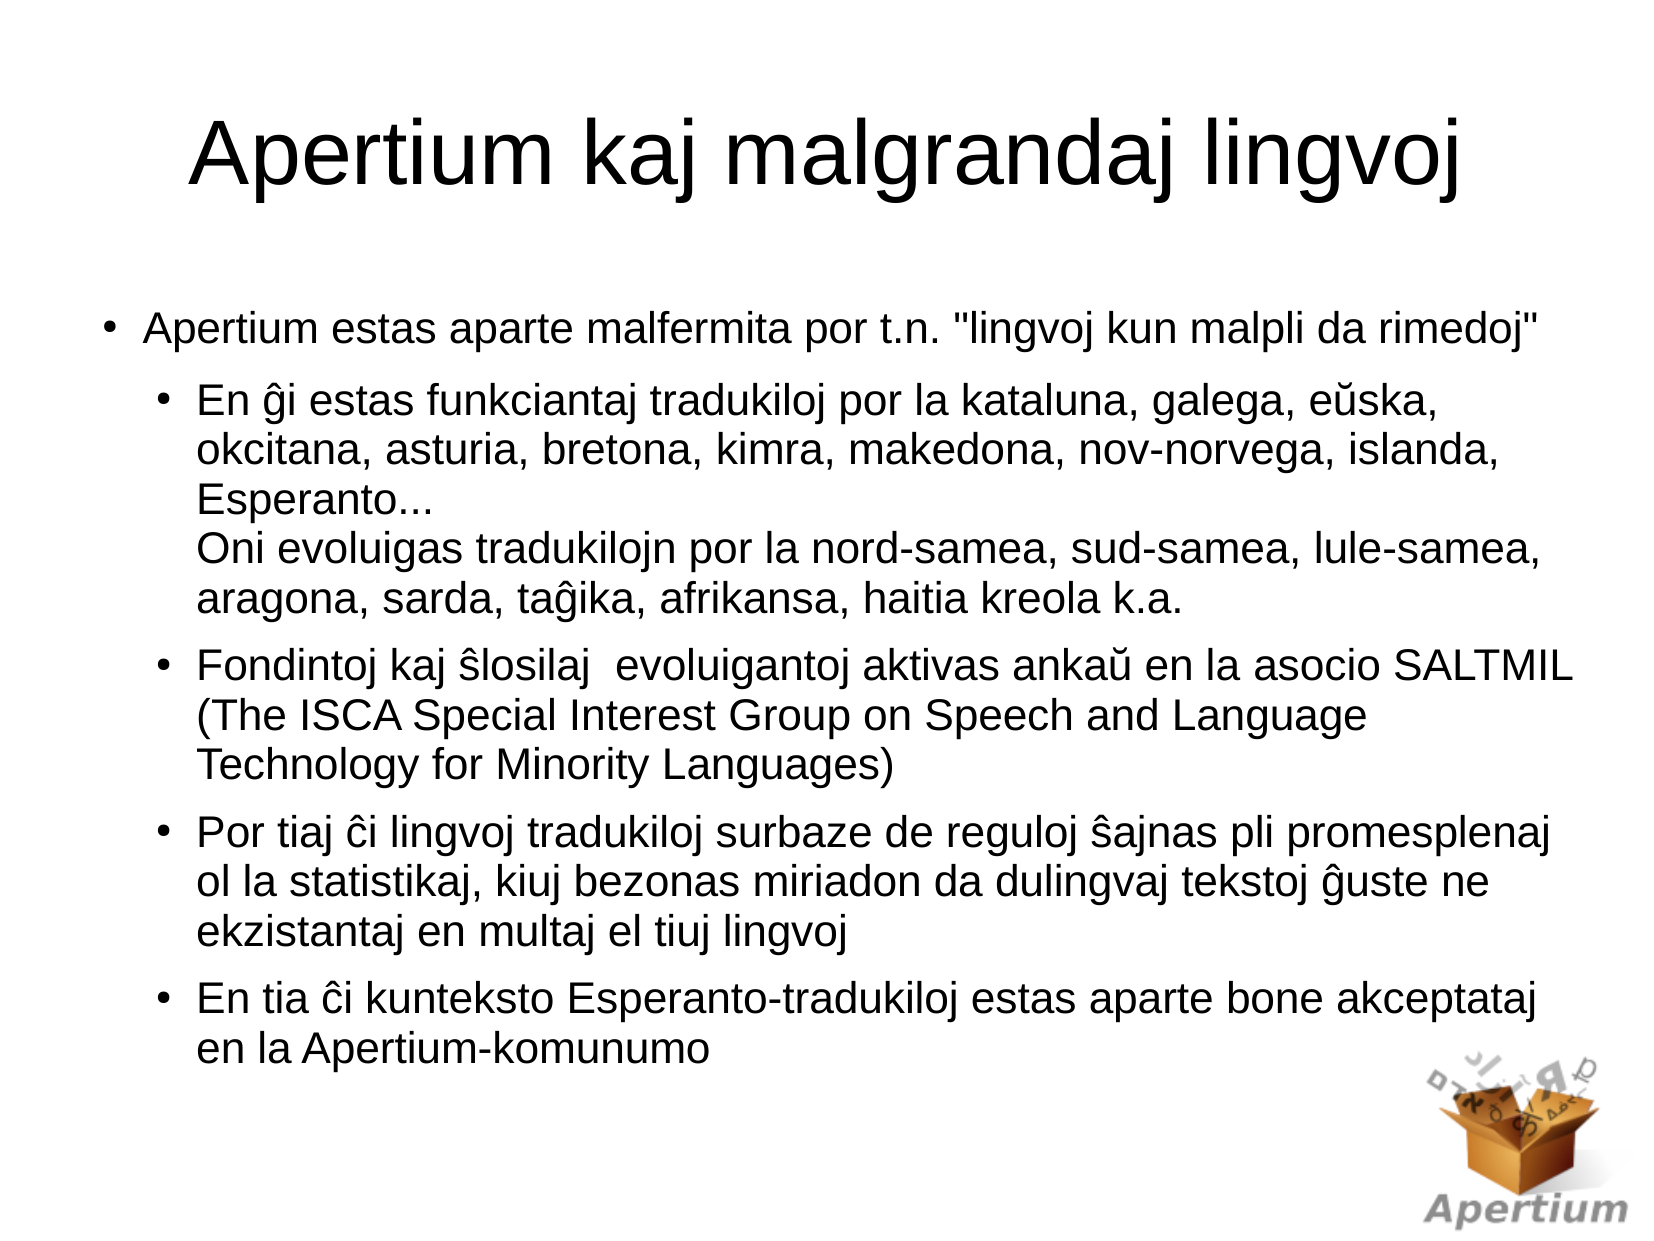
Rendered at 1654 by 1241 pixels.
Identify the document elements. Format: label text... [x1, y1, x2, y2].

title Apertium kaj malgrandaj lingvoj [82, 56, 1571, 250]
picture [1417, 1033, 1633, 1241]
list Apertium estas aparte malfermita por t.n. "lingvoj kun malpli da rimedoj" En ĝi estas funkciantaj tradukiloj por la kataluna, galega, eŭska, okcitana, asturia, bretona, kimra, makedona, nov-norvega, islanda, Esperanto... Oni evoluigas tradukilojn por la nord-samea, sud-samea, lule-samea, aragona, sarda, taĝika, afrikansa, haitia kreola k.a. Fondintoj kaj ŝlosilaj evoluigantoj aktivas ankaŭ en la asocio SALTMIL (The ISCA Special Interest Group on Speech and Language Technology for Minority Languages) Por tiaj ĉi lingvoj tradukiloj surbaze de reguloj ŝajnas pli promesplenaj ol la statistikaj, kiuj bezonas miriadon da dulingvaj tekstoj ĝuste ne ekzistantaj en multaj el tiuj lingvoj En tia ĉi kunteksto Esperanto-tradukiloj estas aparte bone akceptataj en la Apertium-komunumo [88, 303, 1577, 1123]
